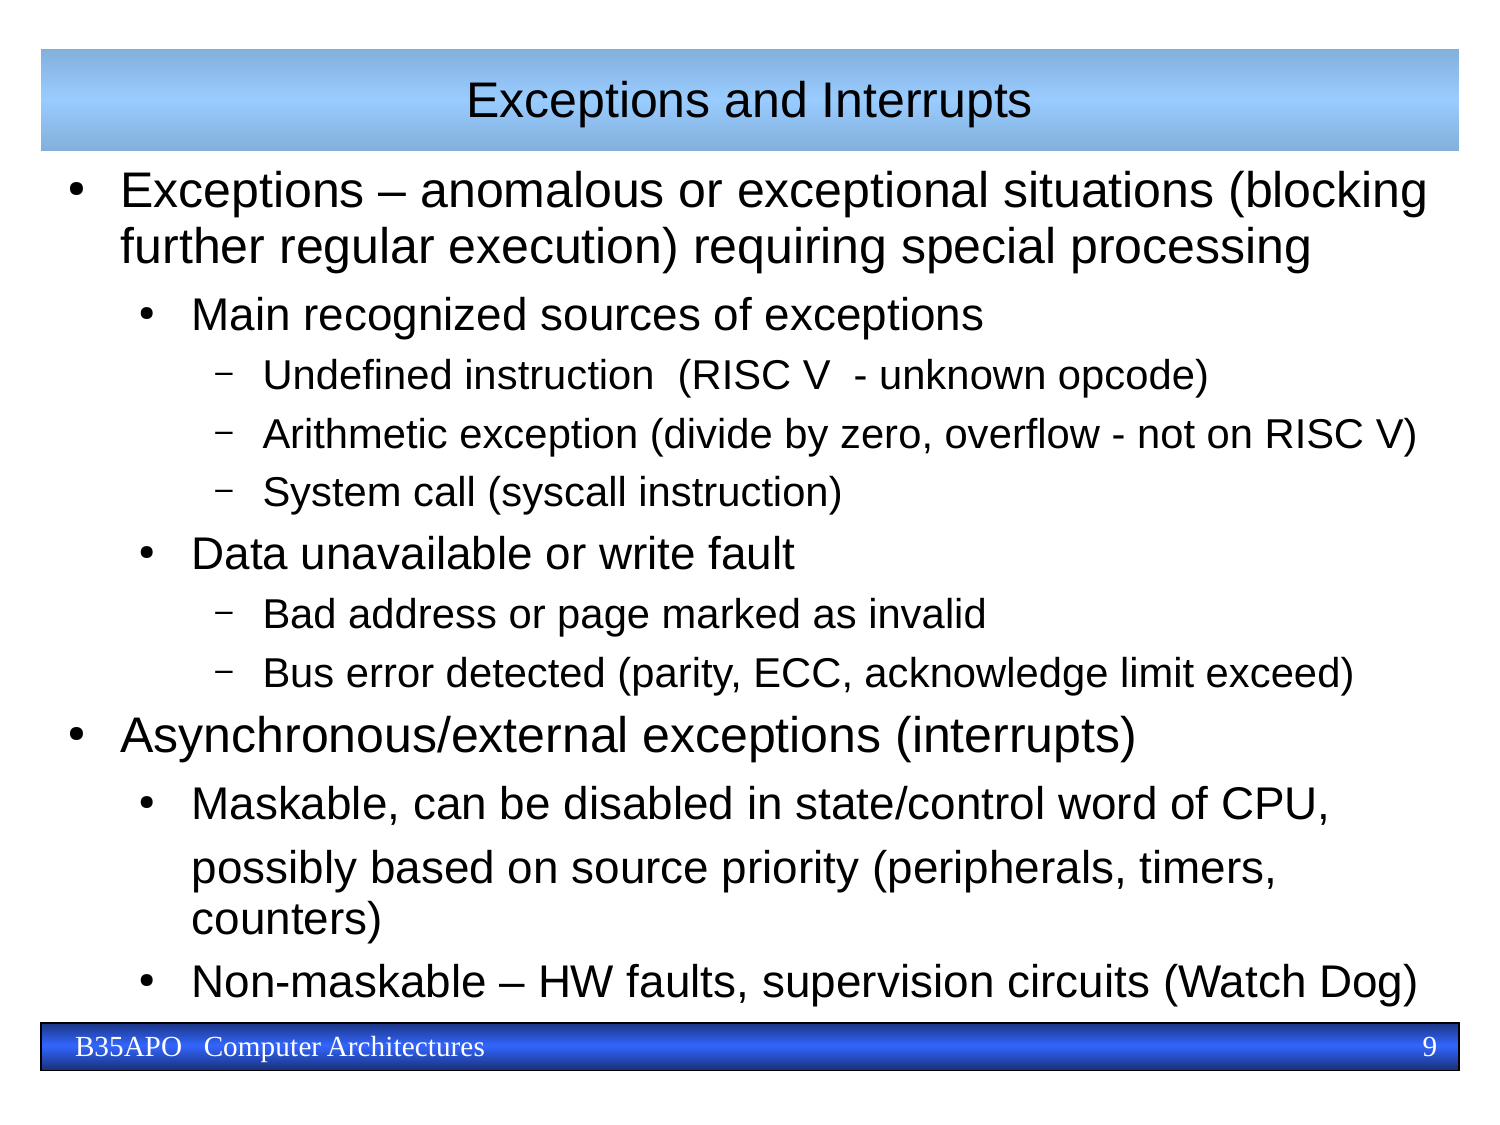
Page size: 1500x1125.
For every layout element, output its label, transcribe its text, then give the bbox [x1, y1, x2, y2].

title Exceptions and Interrupts [41, 49, 1459, 151]
list Exceptions – anomalous or exceptional situations (blocking further regular execution) requiring special processing Main recognized sources of exceptions Undefined instruction (RISC V - unknown opcode) Arithmetic exception (divide by zero, overflow - not on RISC V) System call (syscall instruction) Data unavailable or write fault Bad address or page marked as invalid Bus error detected (parity, ECC, acknowledge limit exceed) Asynchronous/external exceptions (interrupts) Maskable, can be disabled in state/control word of CPU, possibly based on source priority (peripherals, timers, counters) Non-maskable – HW faults, supervision circuits (Watch Dog) [49, 162, 1438, 1013]
